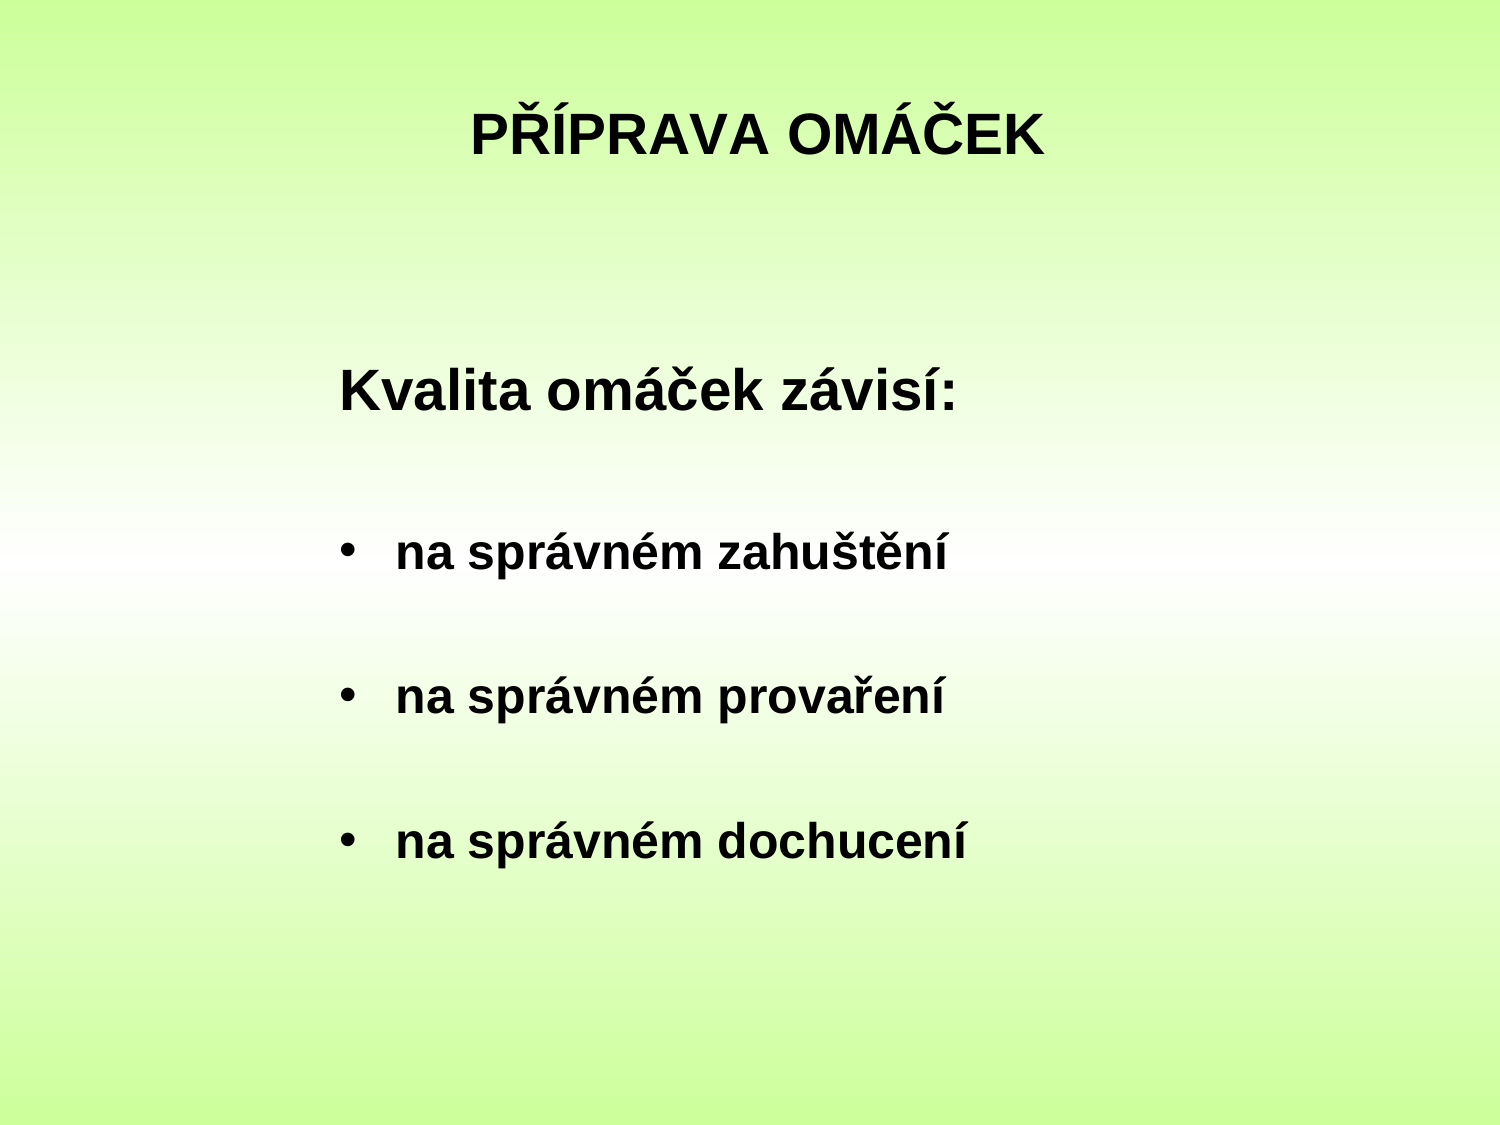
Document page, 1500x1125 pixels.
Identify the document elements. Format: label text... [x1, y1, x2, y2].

title PŘÍPRAVA OMÁČEK [99, 62, 1401, 201]
list Kvalita omáček závisí: na správném zahuštění na správném provaření na správném dochucení [324, 249, 1188, 993]
